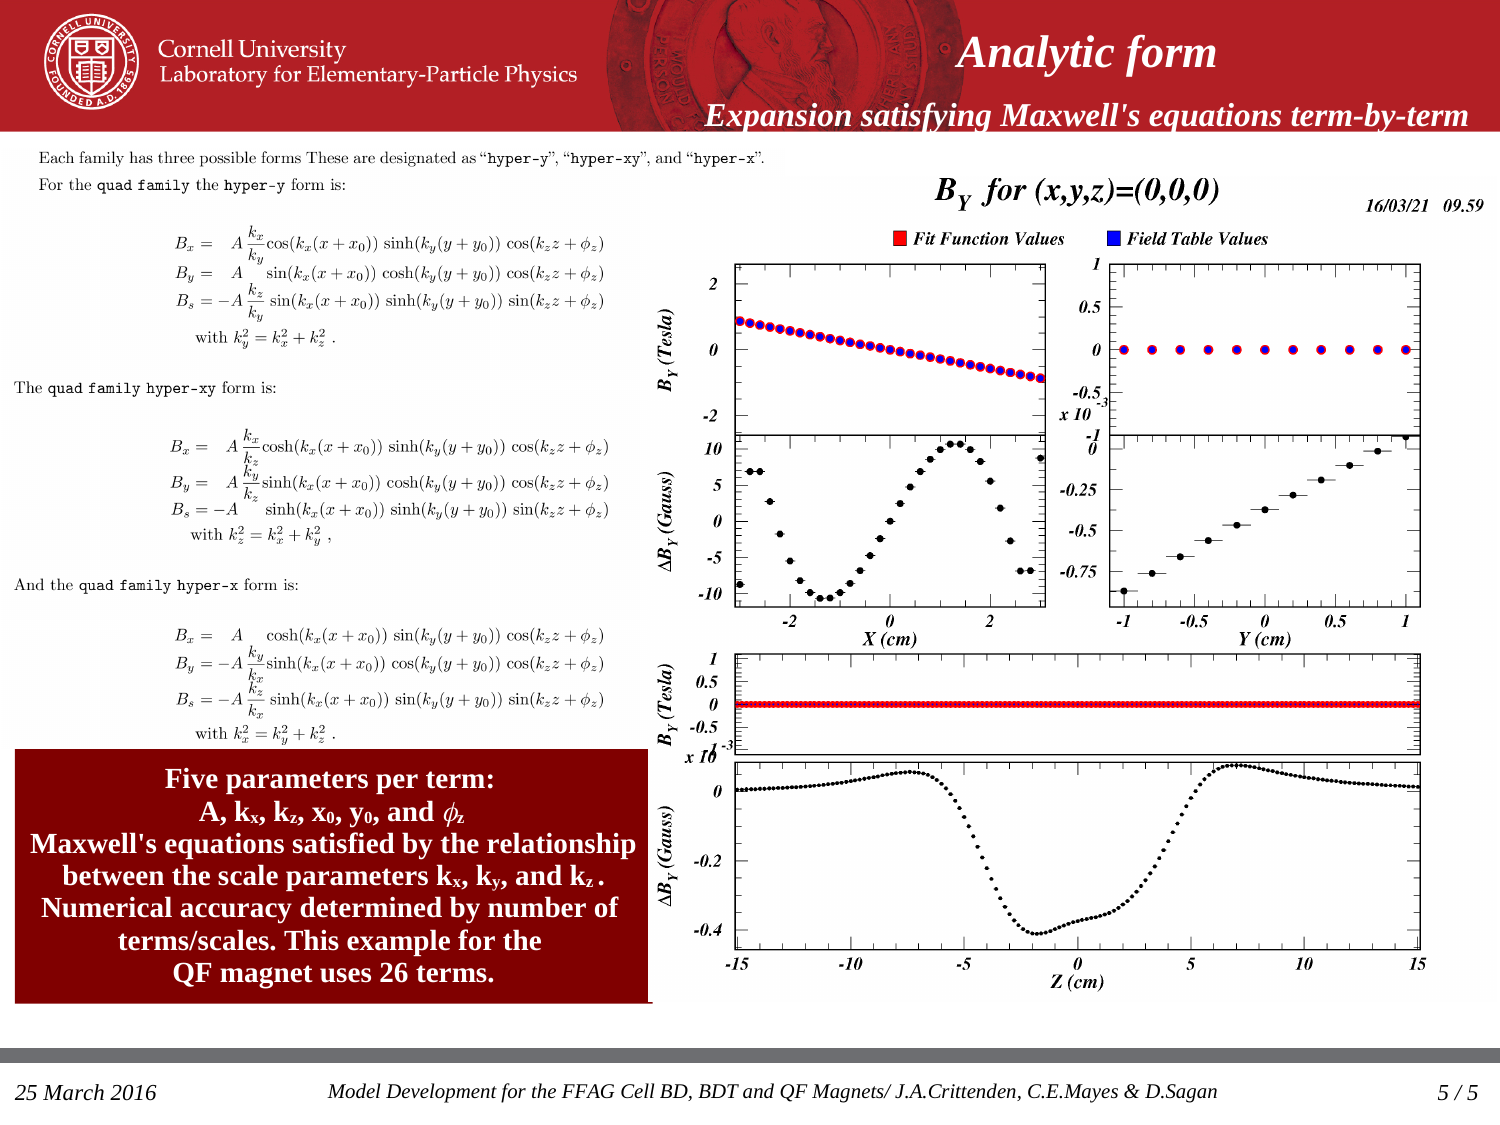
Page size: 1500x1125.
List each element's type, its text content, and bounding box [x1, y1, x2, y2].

text_box Five parameters per term: A, kx, kz, x0, y0, and fz Maxwell's equations satisfied by the relationship between the scale parameters kx, ky, and kz . Numerical accuracy determined by number of terms/scales. This example for the QF magnet uses 26 terms. [14, 749, 653, 1004]
title Analytic form Expansion satisfying Maxwell's equations term-by-term [675, 0, 1500, 136]
picture [1, 148, 1497, 1002]
picture [0, 0, 675, 132]
